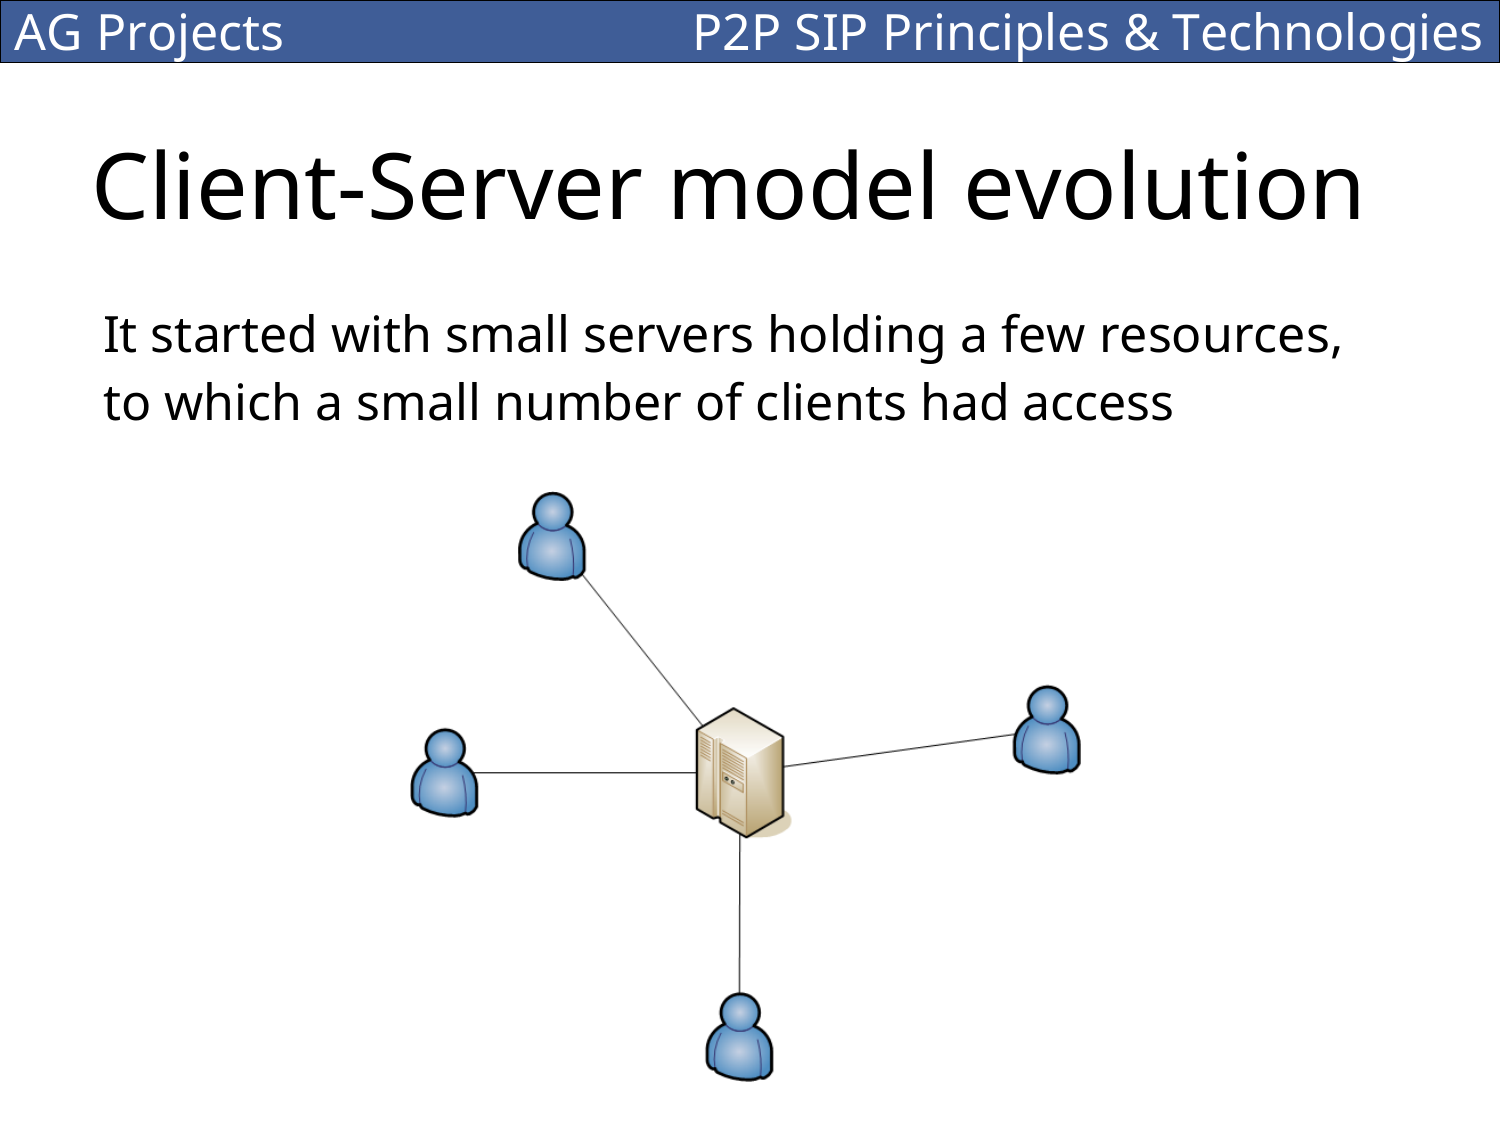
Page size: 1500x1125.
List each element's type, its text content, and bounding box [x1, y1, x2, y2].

text_box Client-Server model evolution [76, 113, 1447, 244]
picture [410, 491, 1081, 1083]
text_box It started with small servers holding a few resources, to which a small number of clients had access [88, 290, 1400, 443]
